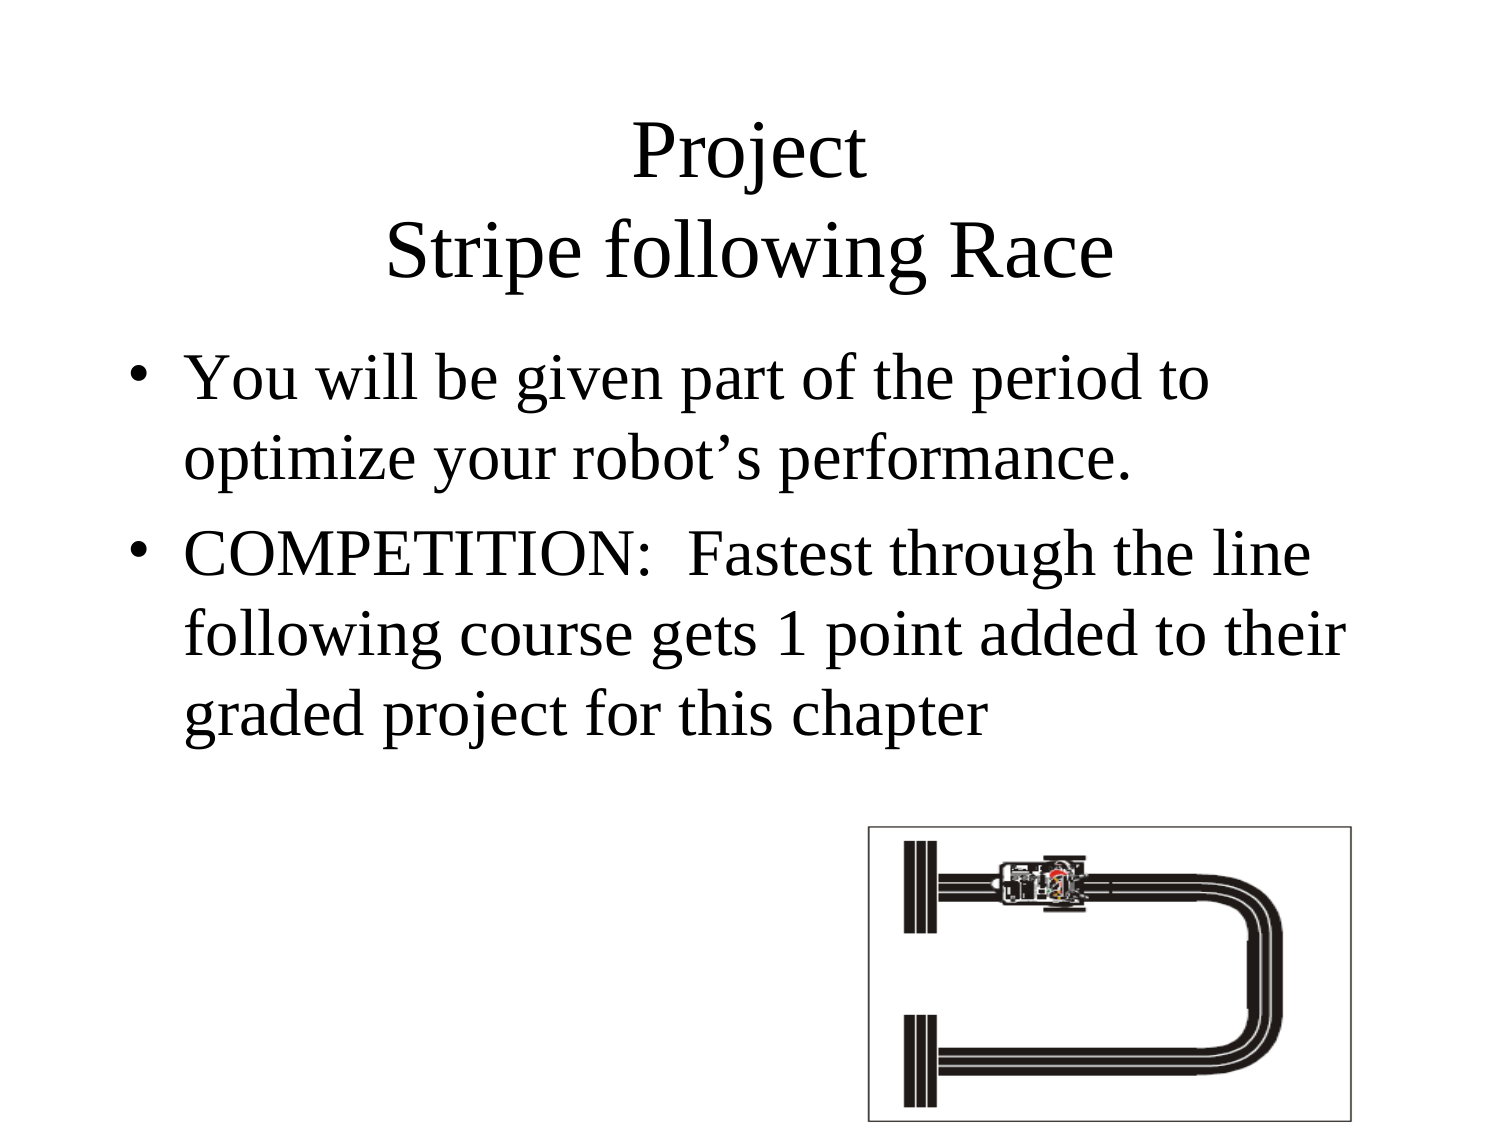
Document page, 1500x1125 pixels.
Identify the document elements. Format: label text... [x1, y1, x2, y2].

list You will be given part of the period to optimize your robot’s performance. COMPETITION: Fastest through the line following course gets 1 point added to their graded project for this chapter [112, 324, 1388, 1001]
title Project Stripe following Race [112, 86, 1388, 302]
picture [862, 824, 1363, 1125]
